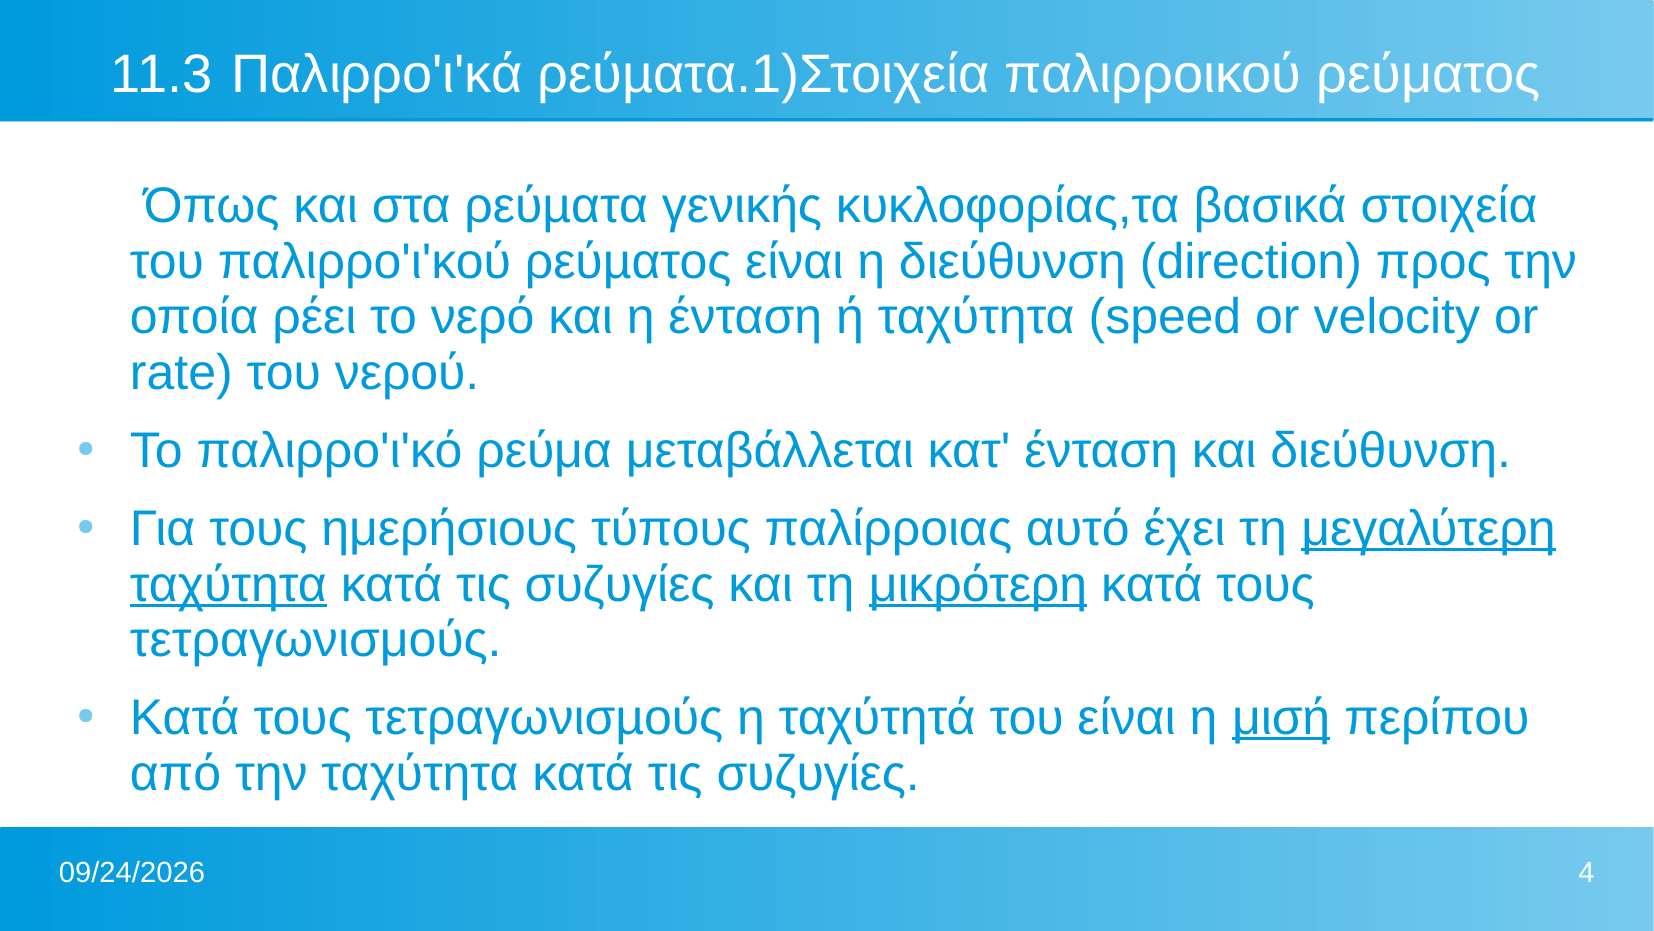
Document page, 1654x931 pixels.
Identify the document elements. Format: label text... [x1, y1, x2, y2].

list Όπως και στα ρεύµατα γενικής κυκλοφορίας,τα βασικά στοιχεία του παλιρρο'ι'κού ρεύµατος είναι η διεύθυνση (direction) προς την οποία ρέει το νερό και η ένταση ή ταχύτητα (speed or velocity or rate) του νερού. Το παλιρρο'ι'κό ρεύμα μεταβάλλεται κατ' ένταση και διεύθυνση. Για τους ημερήσιους τύπους παλίρροιας αυτό έχει τη μεγαλύτερη ταχύτητα κατά τις συζυγίες και τη μικρότερη κατά τους τετραγωνισμούς. Κατά τους τετραγωνισµούς η ταχύτητά του είναι η μισή περίπου από την ταχύτητα κατά τις συζυγίες. [59, 177, 1595, 768]
title 11.3 Παλιρρο'ι'κά ρεύµατα.1)Στοιχεία παλιρροικού ρεύματος [59, 29, 1595, 108]
